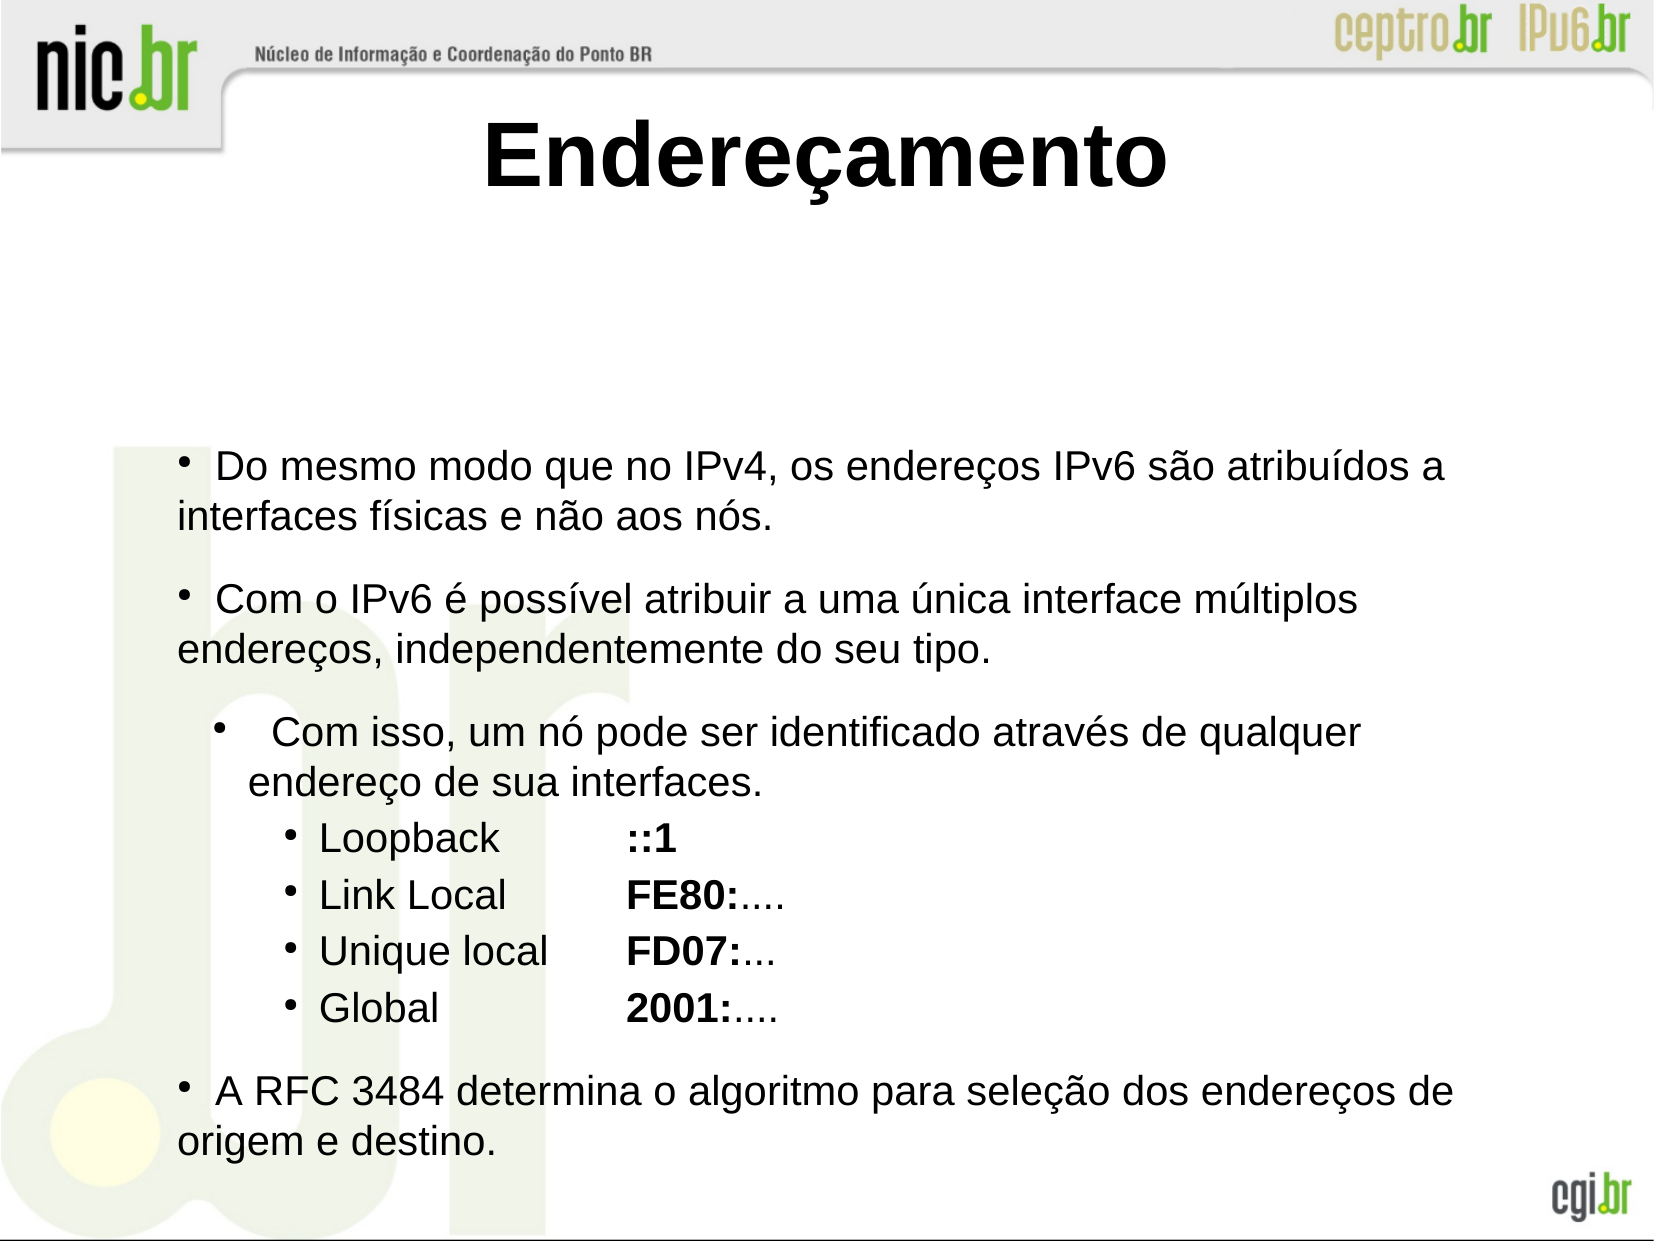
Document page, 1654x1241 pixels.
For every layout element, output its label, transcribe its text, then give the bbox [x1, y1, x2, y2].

picture [0, 0, 1654, 1241]
text_box Do mesmo modo que no IPv4, os endereços IPv6 são atribuídos a interfaces físicas e não aos nós. Com o IPv6 é possível atribuir a uma única interface múltiplos endereços, independentemente do seu tipo. Com isso, um nó pode ser identificado através de qualquer endereço de sua interfaces. Loopback ::1 Link Local FE80:.... Unique local FD07:... Global 2001:.... A RFC 3484 determina o algoritmo para seleção dos endereços de origem e destino. [162, 431, 1492, 485]
text_box Endereçamento [88, 97, 1565, 215]
